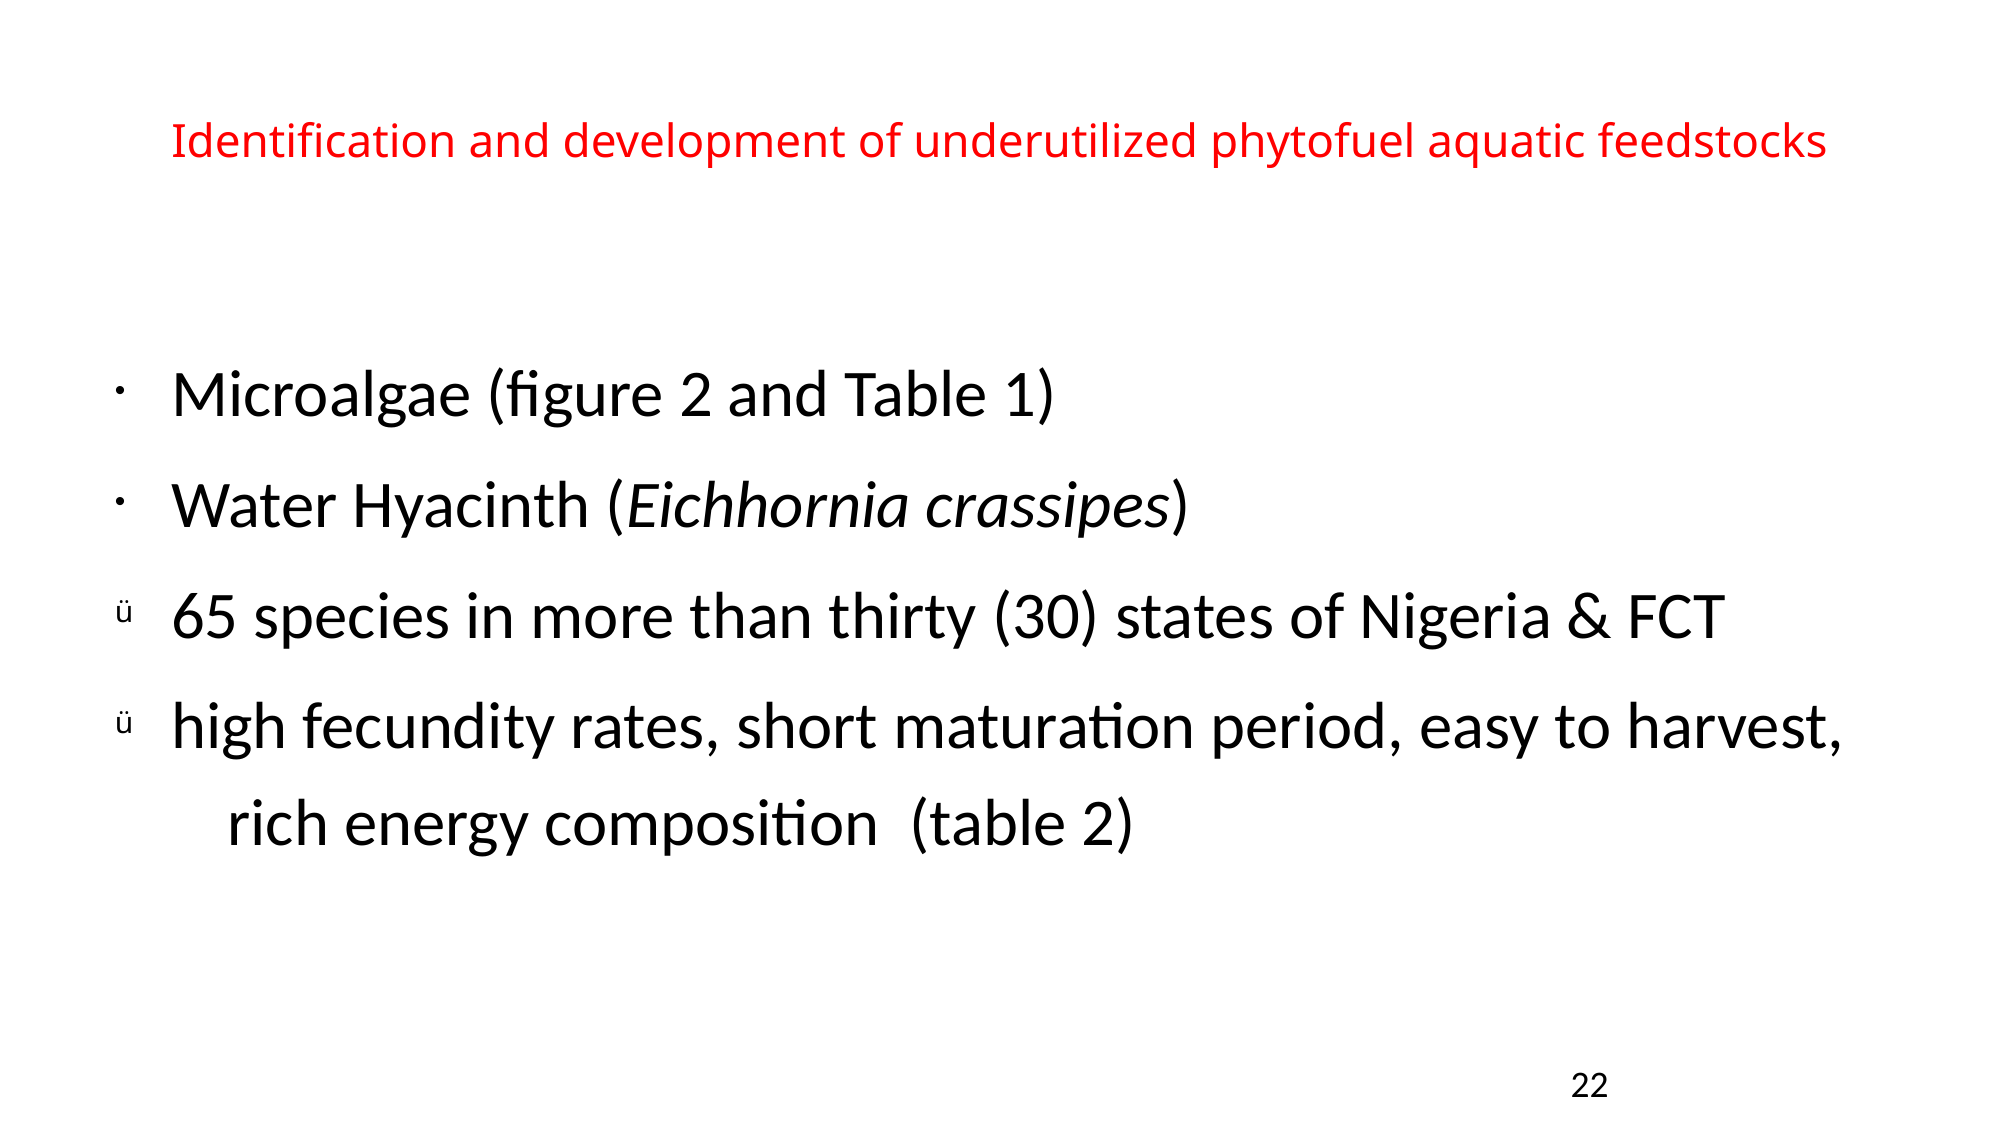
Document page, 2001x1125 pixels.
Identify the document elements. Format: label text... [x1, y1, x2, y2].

list Microalgae (figure 2 and Table 1) Water Hyacinth (Eichhornia crassipes) 65 species in more than thirty (30) states of Nigeria & FCT high fecundity rates, short maturation period, easy to harvest, rich energy composition (table 2) [99, 262, 1900, 1005]
text_box [1555, 1052, 1973, 1125]
title Identification and development of underutilized phytofuel aquatic feedstocks [99, 45, 1900, 233]
